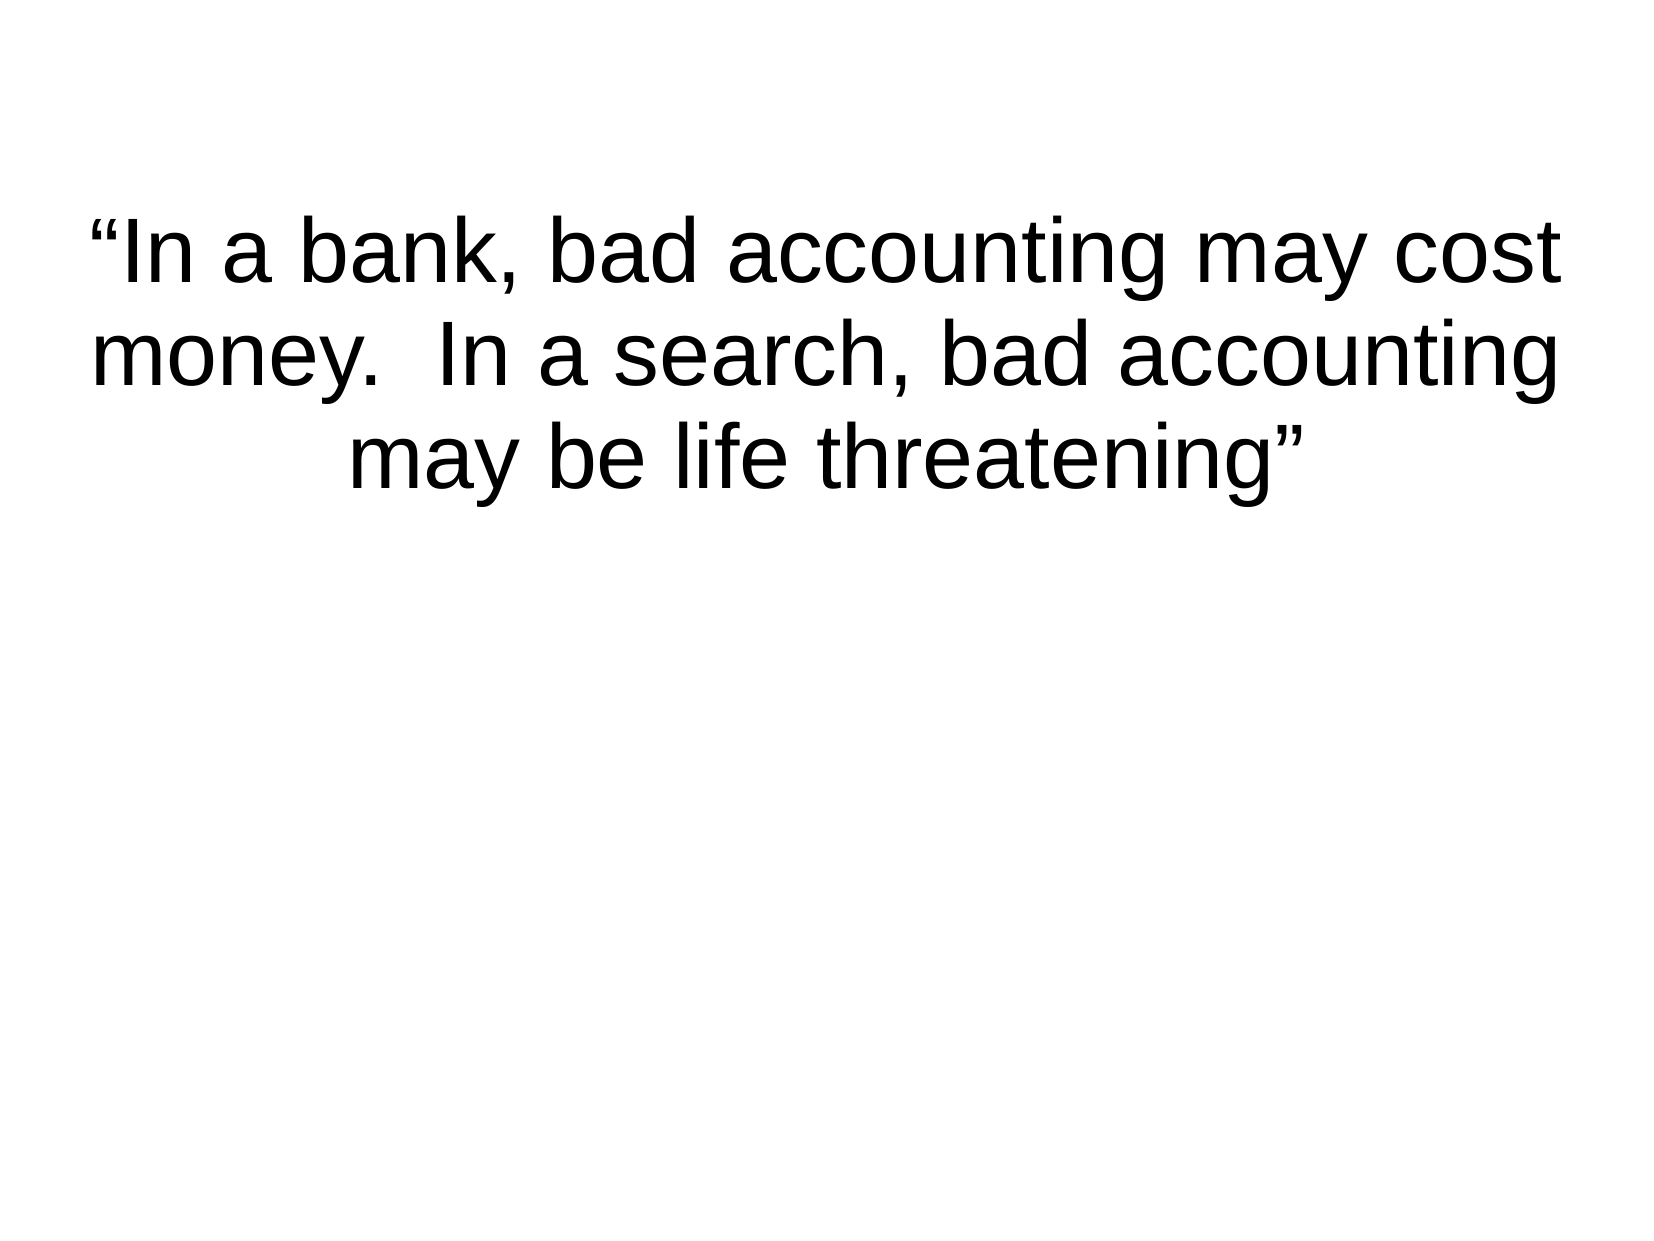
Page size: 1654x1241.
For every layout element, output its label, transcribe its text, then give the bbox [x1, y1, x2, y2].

title “In a bank, bad accounting may cost money. In a search, bad accounting may be life threatening” [82, 199, 1571, 508]
